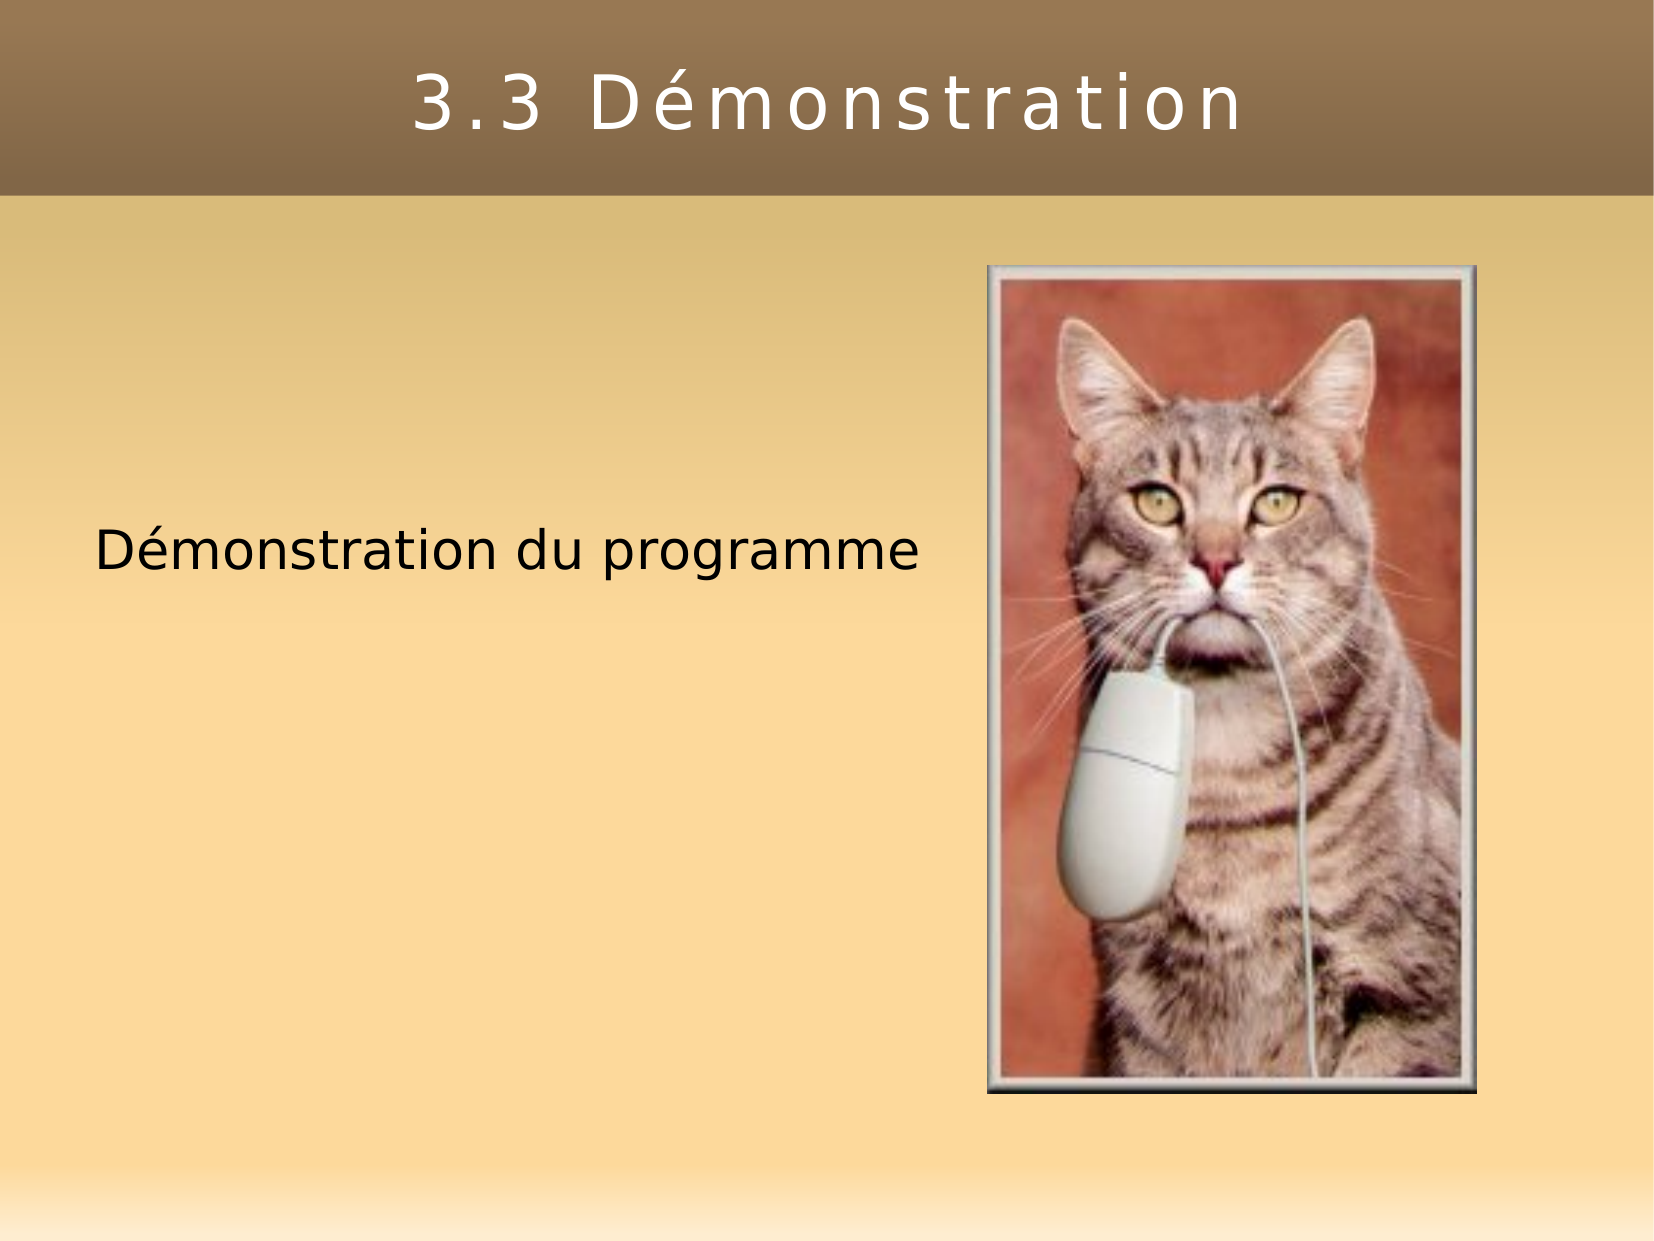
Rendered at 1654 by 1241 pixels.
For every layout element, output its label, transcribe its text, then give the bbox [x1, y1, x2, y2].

picture [0, 0, 1654, 1241]
subtitle Démonstration du programme [59, 451, 928, 650]
title 3.3 Démonstration [59, 29, 1595, 178]
